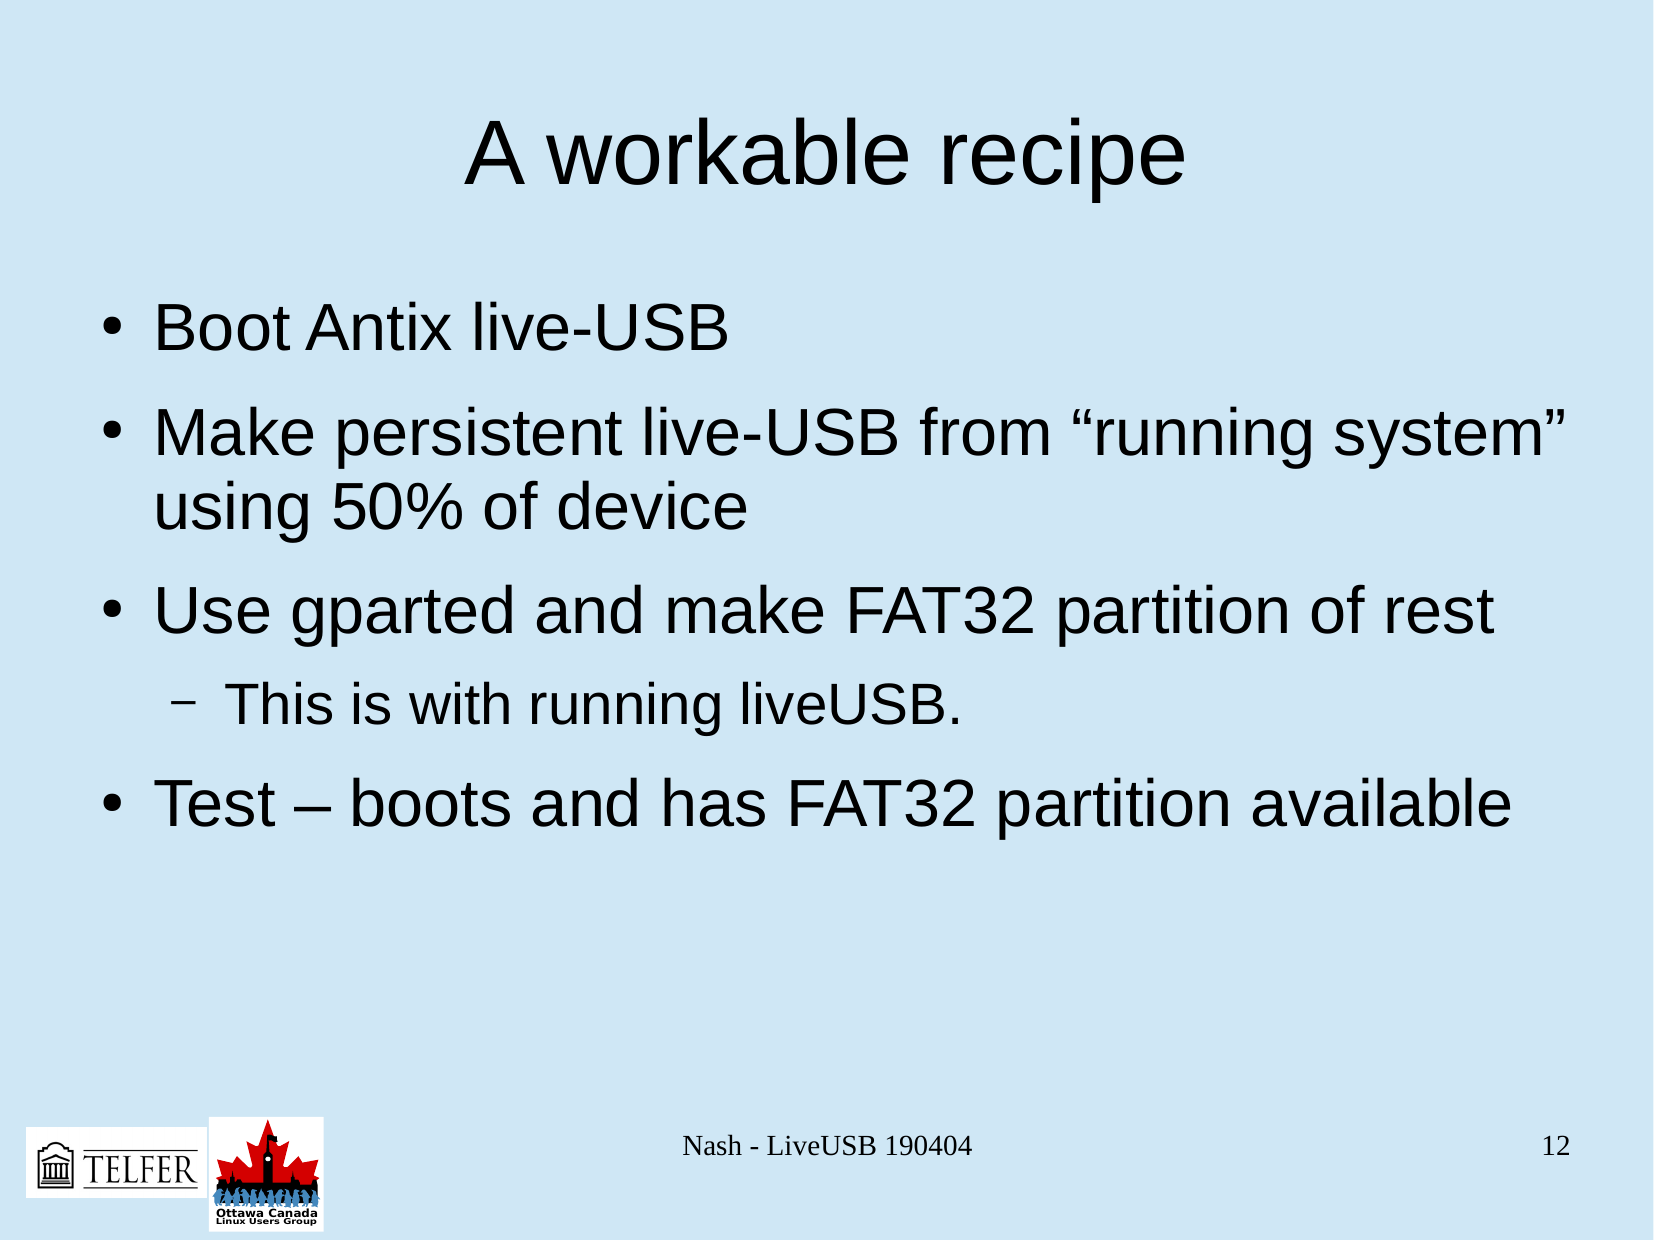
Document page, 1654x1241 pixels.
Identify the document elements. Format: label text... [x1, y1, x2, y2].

picture [26, 1127, 207, 1198]
title A workable recipe [82, 49, 1571, 257]
list Boot Antix live-USB Make persistent live-USB from “running system” using 50% of device Use gparted and make FAT32 partition of rest This is with running liveUSB. Test – boots and has FAT32 partition available [82, 290, 1571, 1010]
